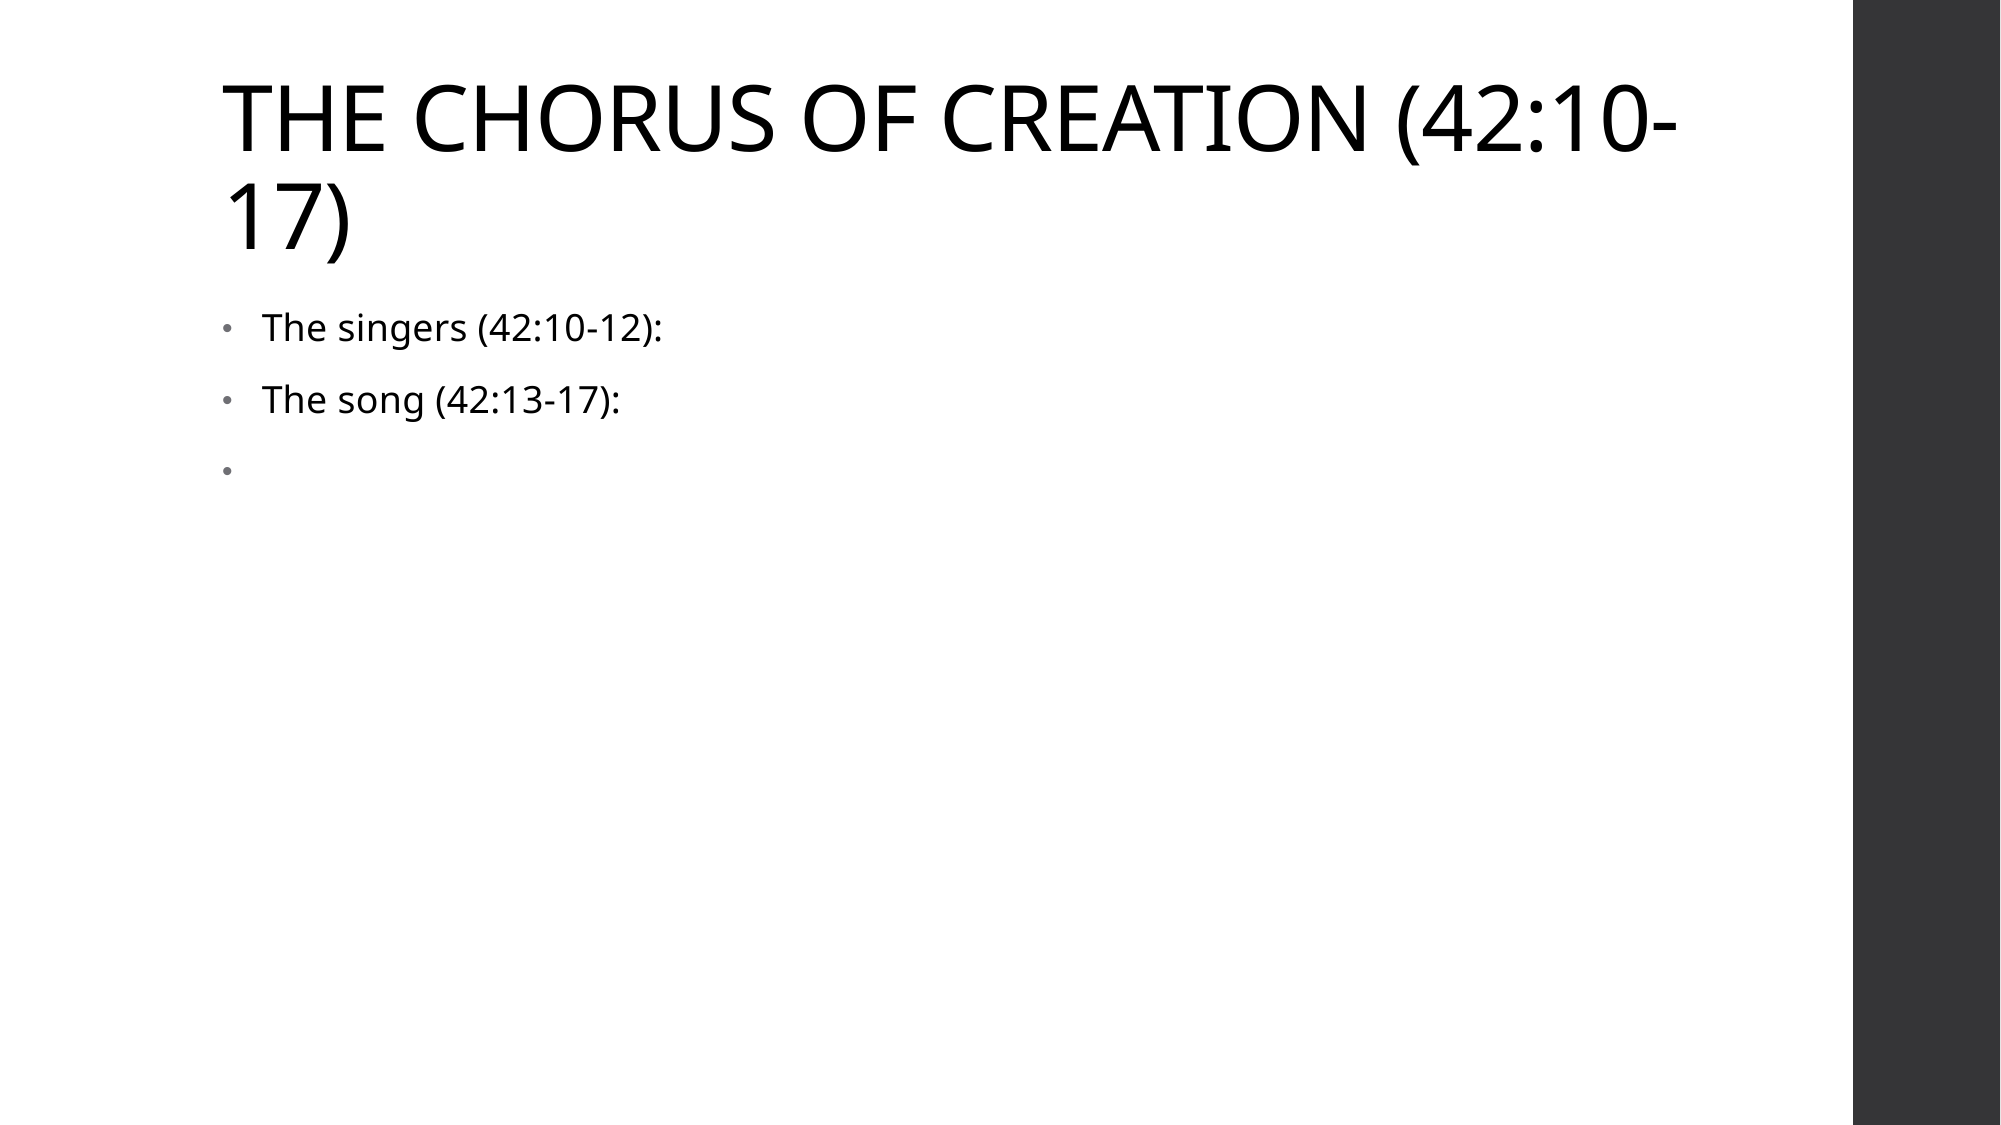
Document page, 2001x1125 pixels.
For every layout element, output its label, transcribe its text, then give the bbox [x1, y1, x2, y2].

title THE CHORUS OF CREATION (42:10-17) [206, 60, 1797, 278]
list The singers (42:10-12): The song (42:13-17): [206, 299, 1617, 1014]
